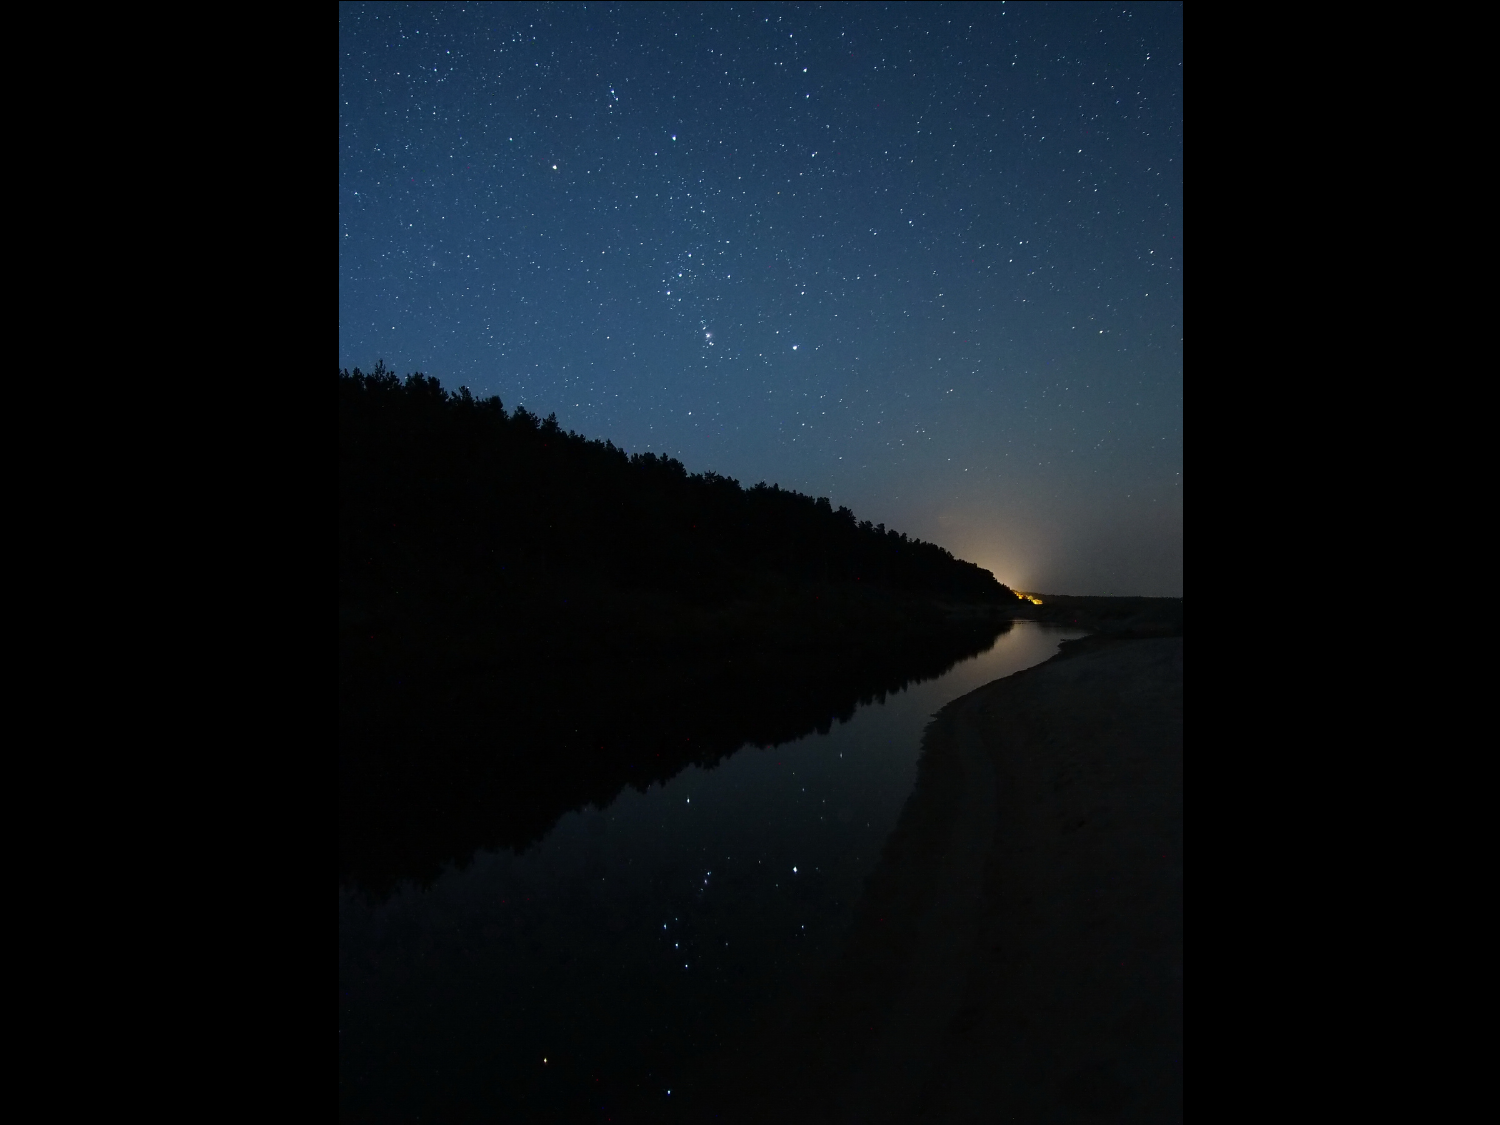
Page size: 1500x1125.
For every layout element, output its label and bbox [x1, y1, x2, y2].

picture [339, 1, 1183, 1125]
